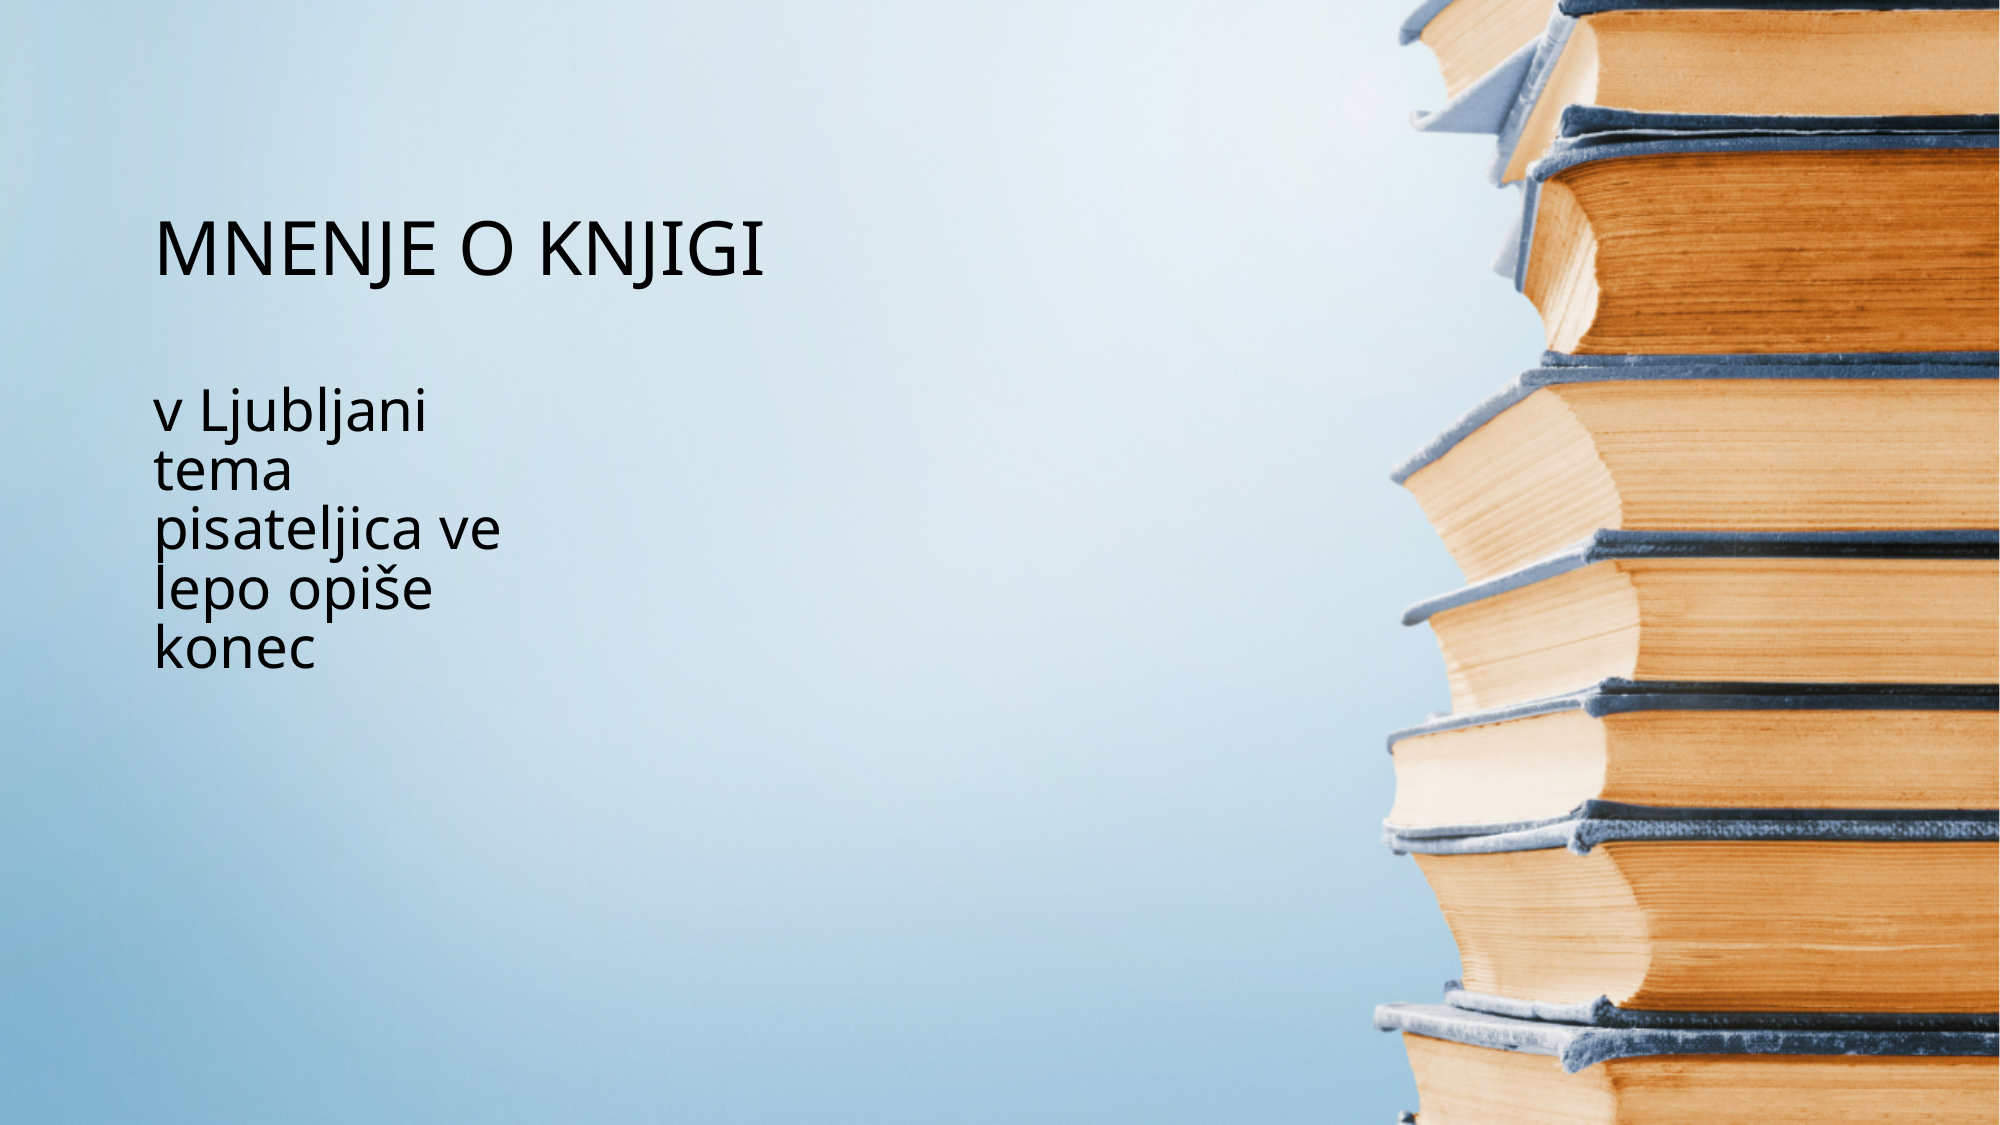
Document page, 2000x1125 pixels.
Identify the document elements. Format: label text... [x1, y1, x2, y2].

list MNENJE O KNJIGI [133, 90, 1284, 303]
picture [0, 0, 2000, 1125]
title v Ljubljani tema pisateljica ve lepo opiše konec [133, 373, 1284, 1046]
